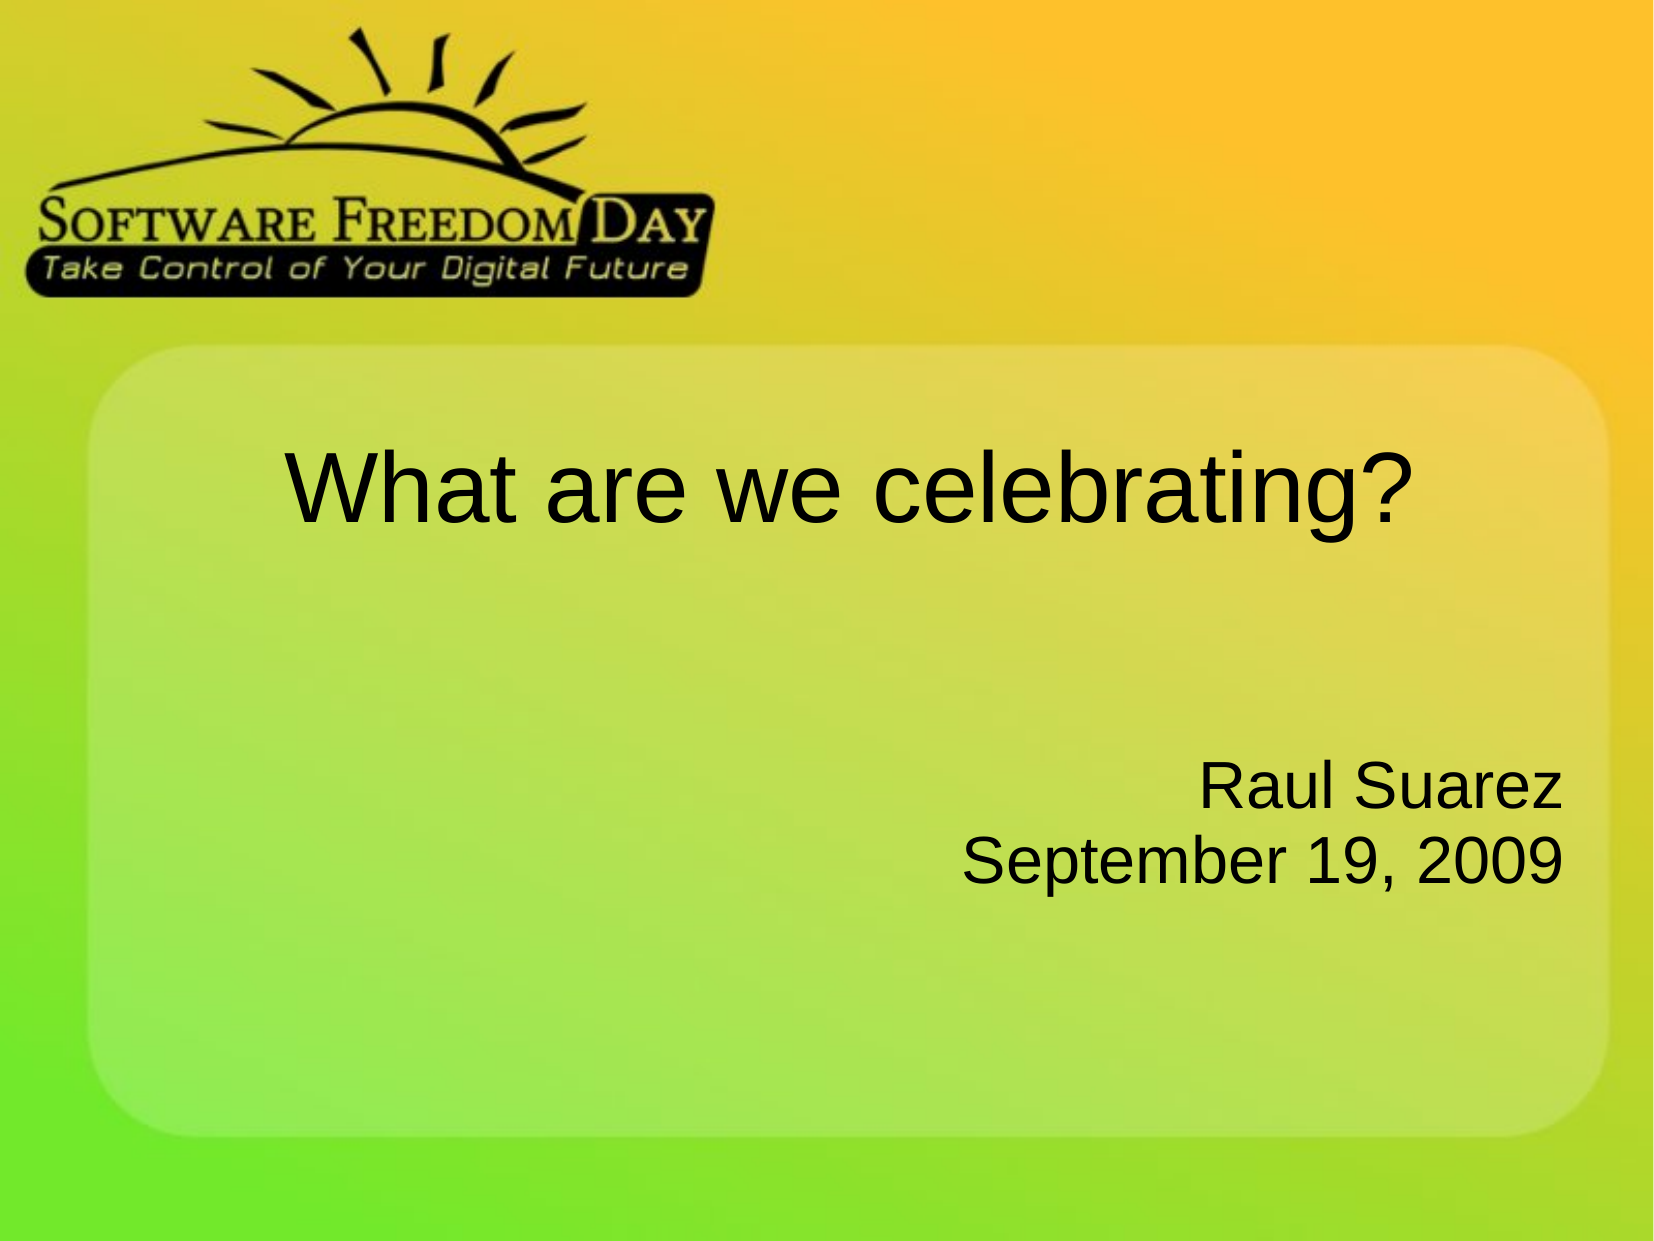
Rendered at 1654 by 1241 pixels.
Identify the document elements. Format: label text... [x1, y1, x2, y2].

subtitle Raul Suarez September 19, 2009 [147, 561, 1565, 1085]
picture [0, 0, 1654, 1241]
title What are we celebrating? [135, 383, 1565, 591]
